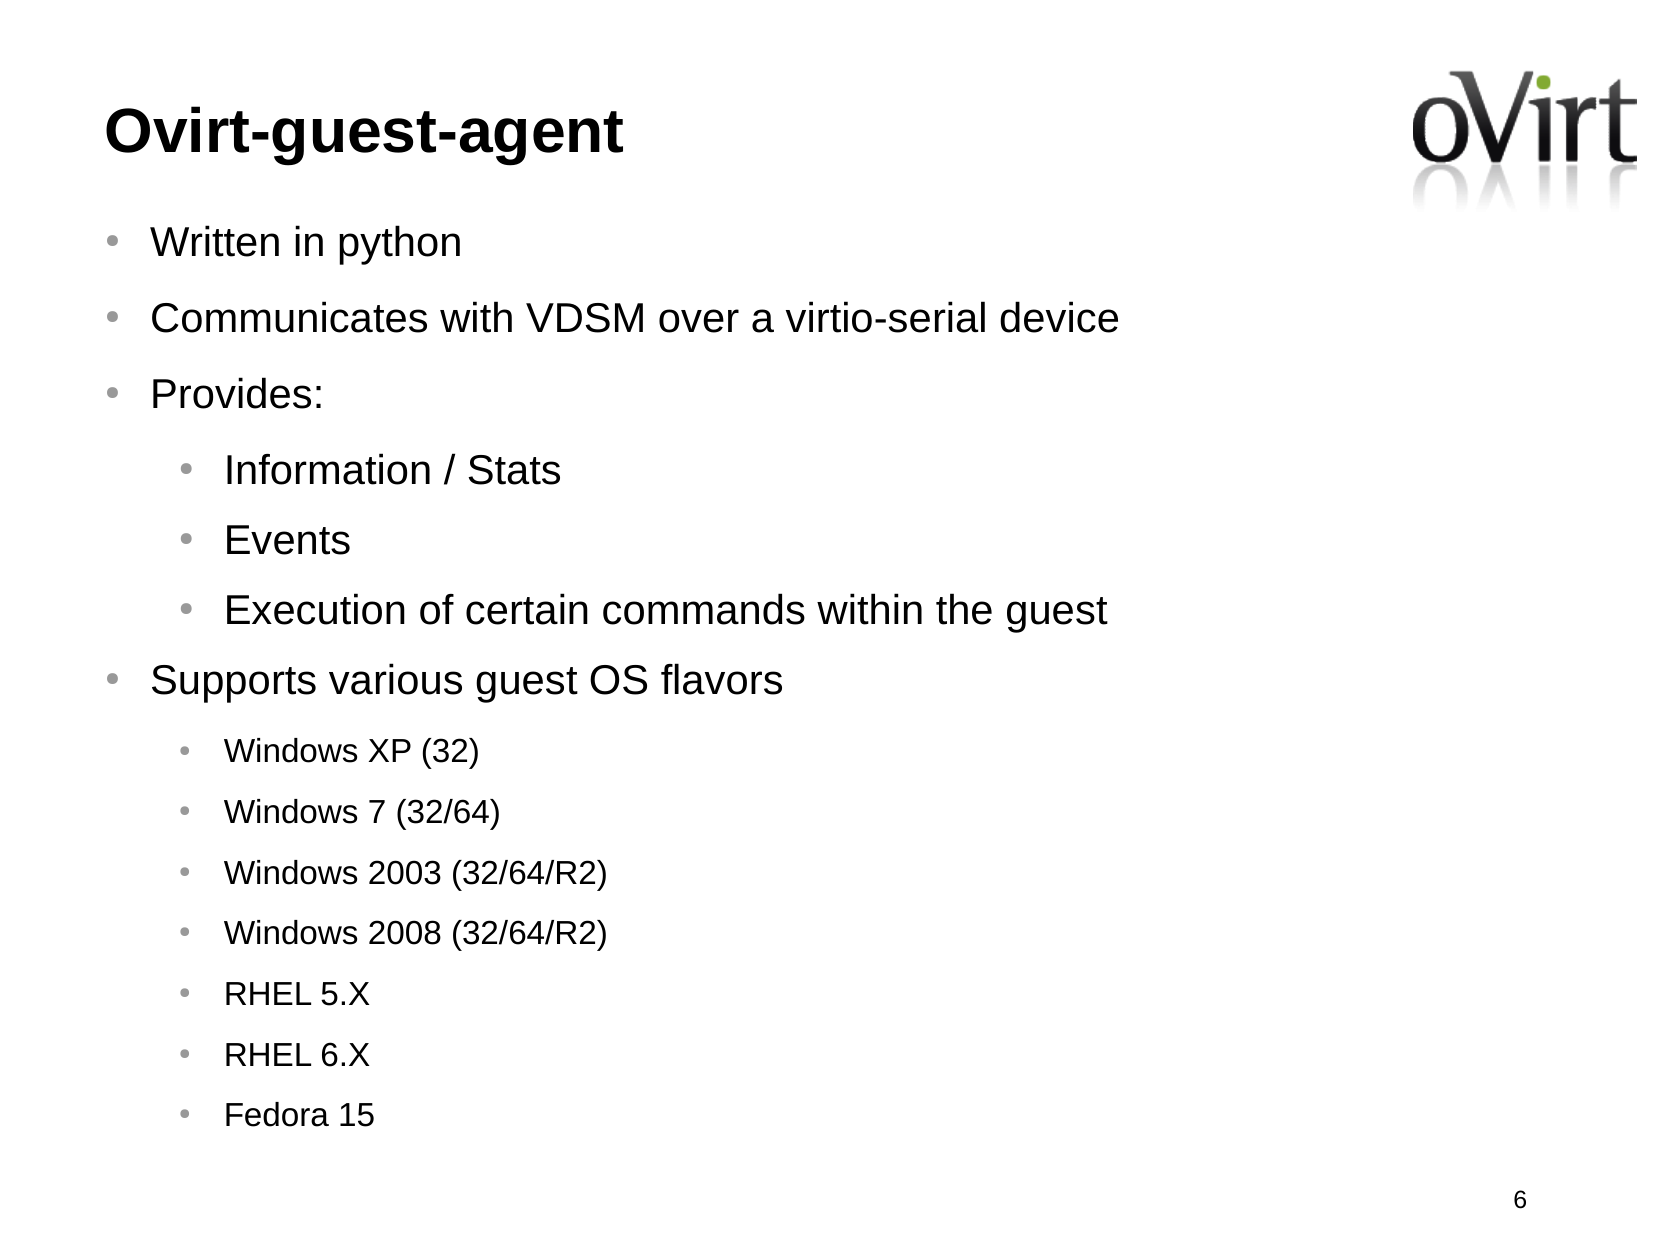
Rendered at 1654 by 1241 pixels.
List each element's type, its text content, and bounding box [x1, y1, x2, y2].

title Ovirt-guest-agent [82, 37, 1303, 226]
picture [1413, 63, 1637, 212]
list Written in python Communicates with VDSM over a virtio-serial device Provides: Information / Stats Events Execution of certain commands within the guest Supports various guest OS flavors Windows XP (32) Windows 7 (32/64) Windows 2003 (32/64/R2) Windows 2008 (32/64/R2) RHEL 5.X RHEL 6.X Fedora 15 [90, 218, 1579, 1204]
